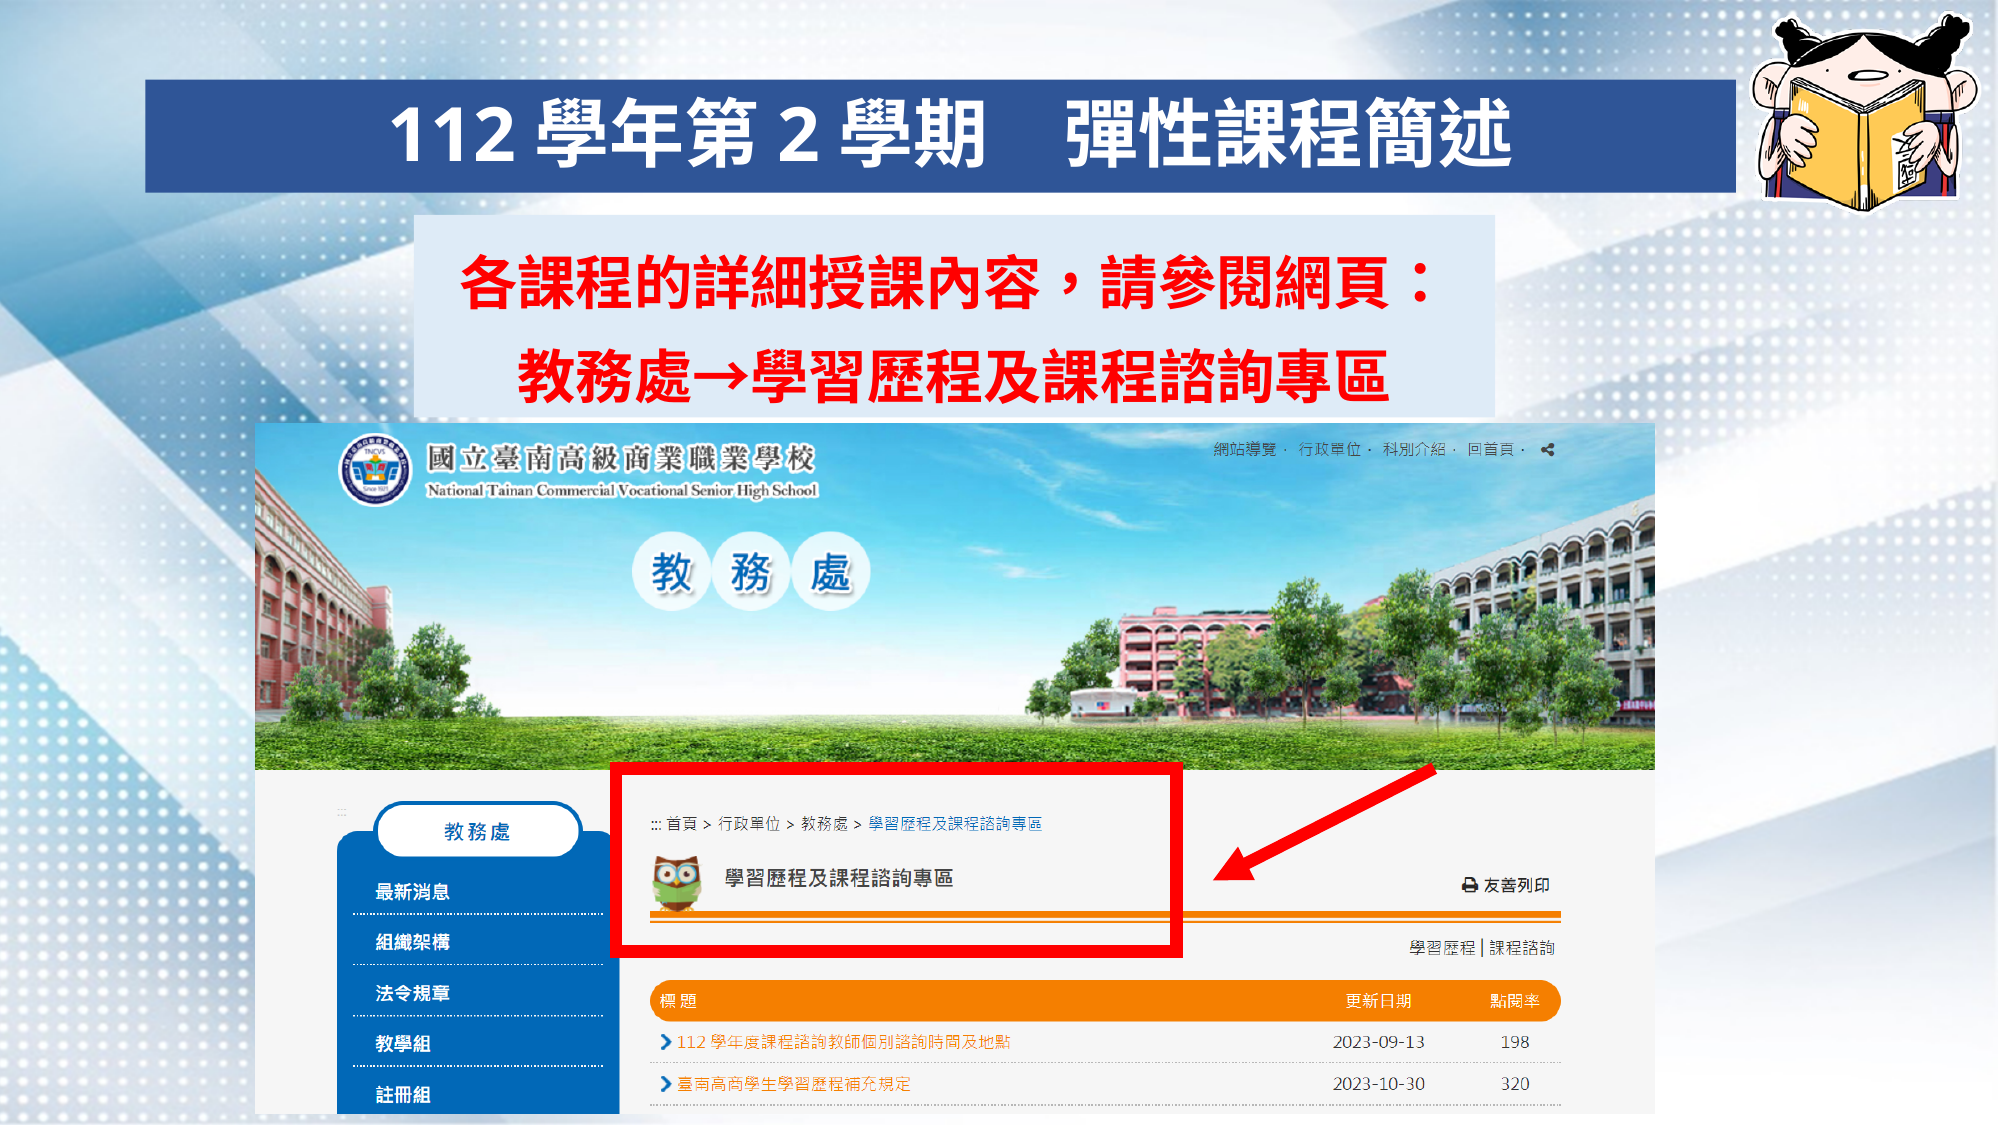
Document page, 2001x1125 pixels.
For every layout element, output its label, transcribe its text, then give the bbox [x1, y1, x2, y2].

text_box 各課程的詳細授課內容，請參閱網頁： 教務處→學習歷程及課程諮詢專區 [413, 214, 1496, 418]
text_box 112學年第2學期 彈性課程簡述 [145, 79, 1730, 193]
picture [0, 0, 1998, 1125]
